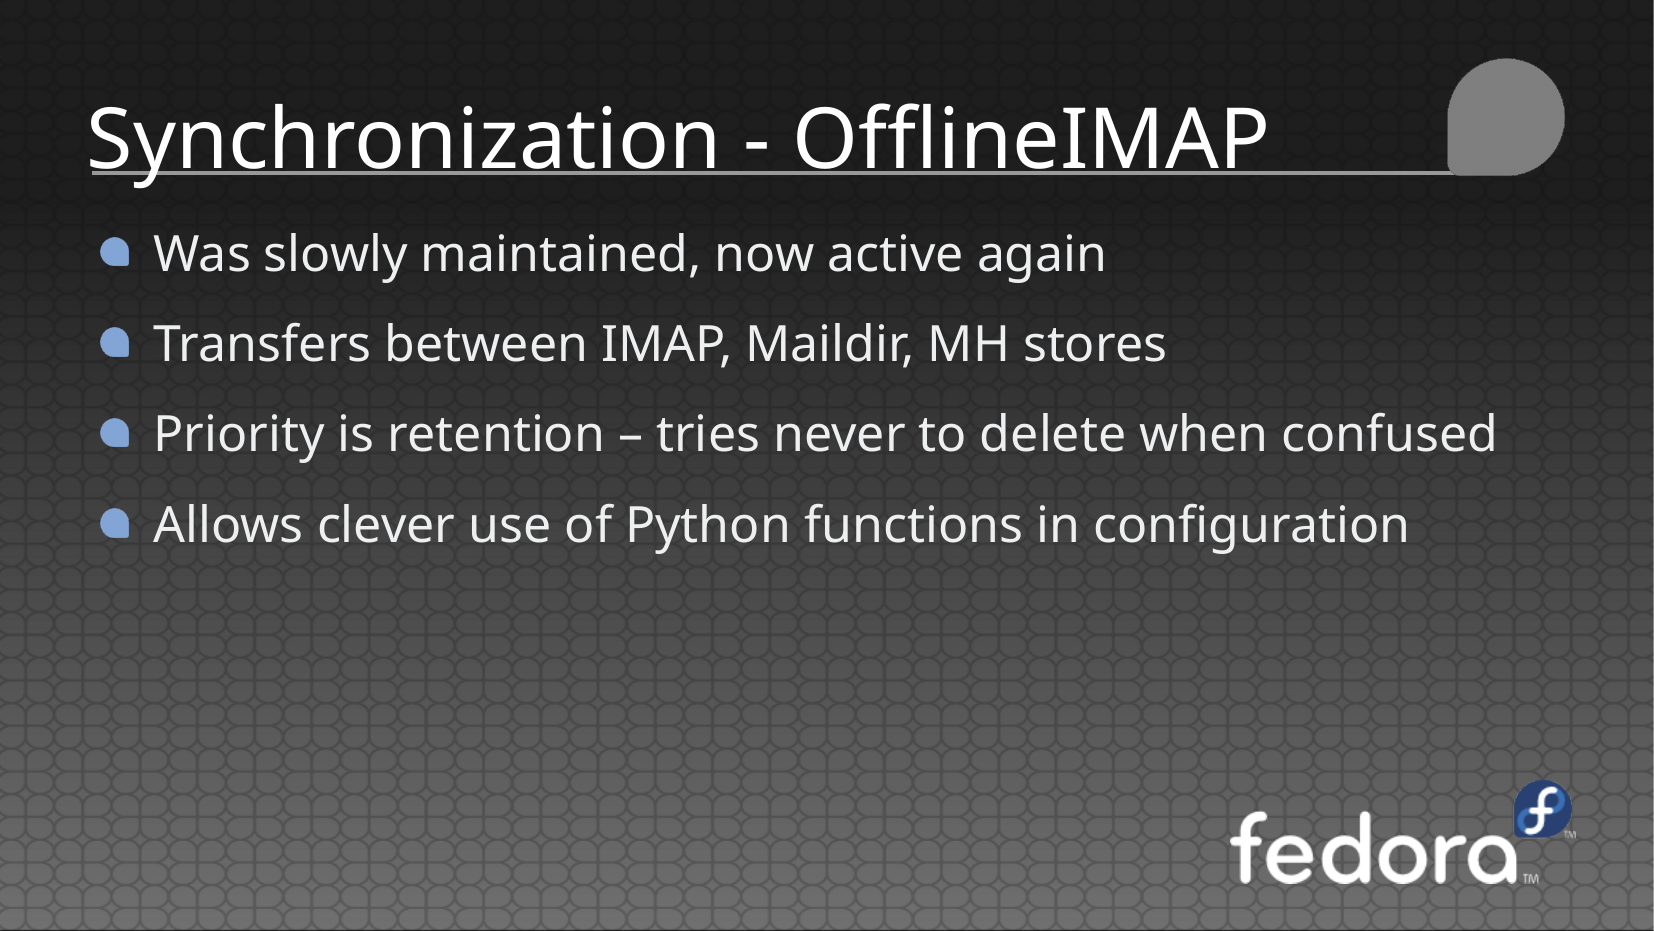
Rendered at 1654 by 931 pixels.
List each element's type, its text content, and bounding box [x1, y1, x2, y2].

title Synchronization - OfflineIMAP [86, 84, 1576, 187]
picture [0, 0, 1654, 931]
list Was slowly maintained, now active again Transfers between IMAP, Maildir, MH stores Priority is retention – tries never to delete when confused Allows clever use of Python functions in configuration [82, 217, 1571, 758]
